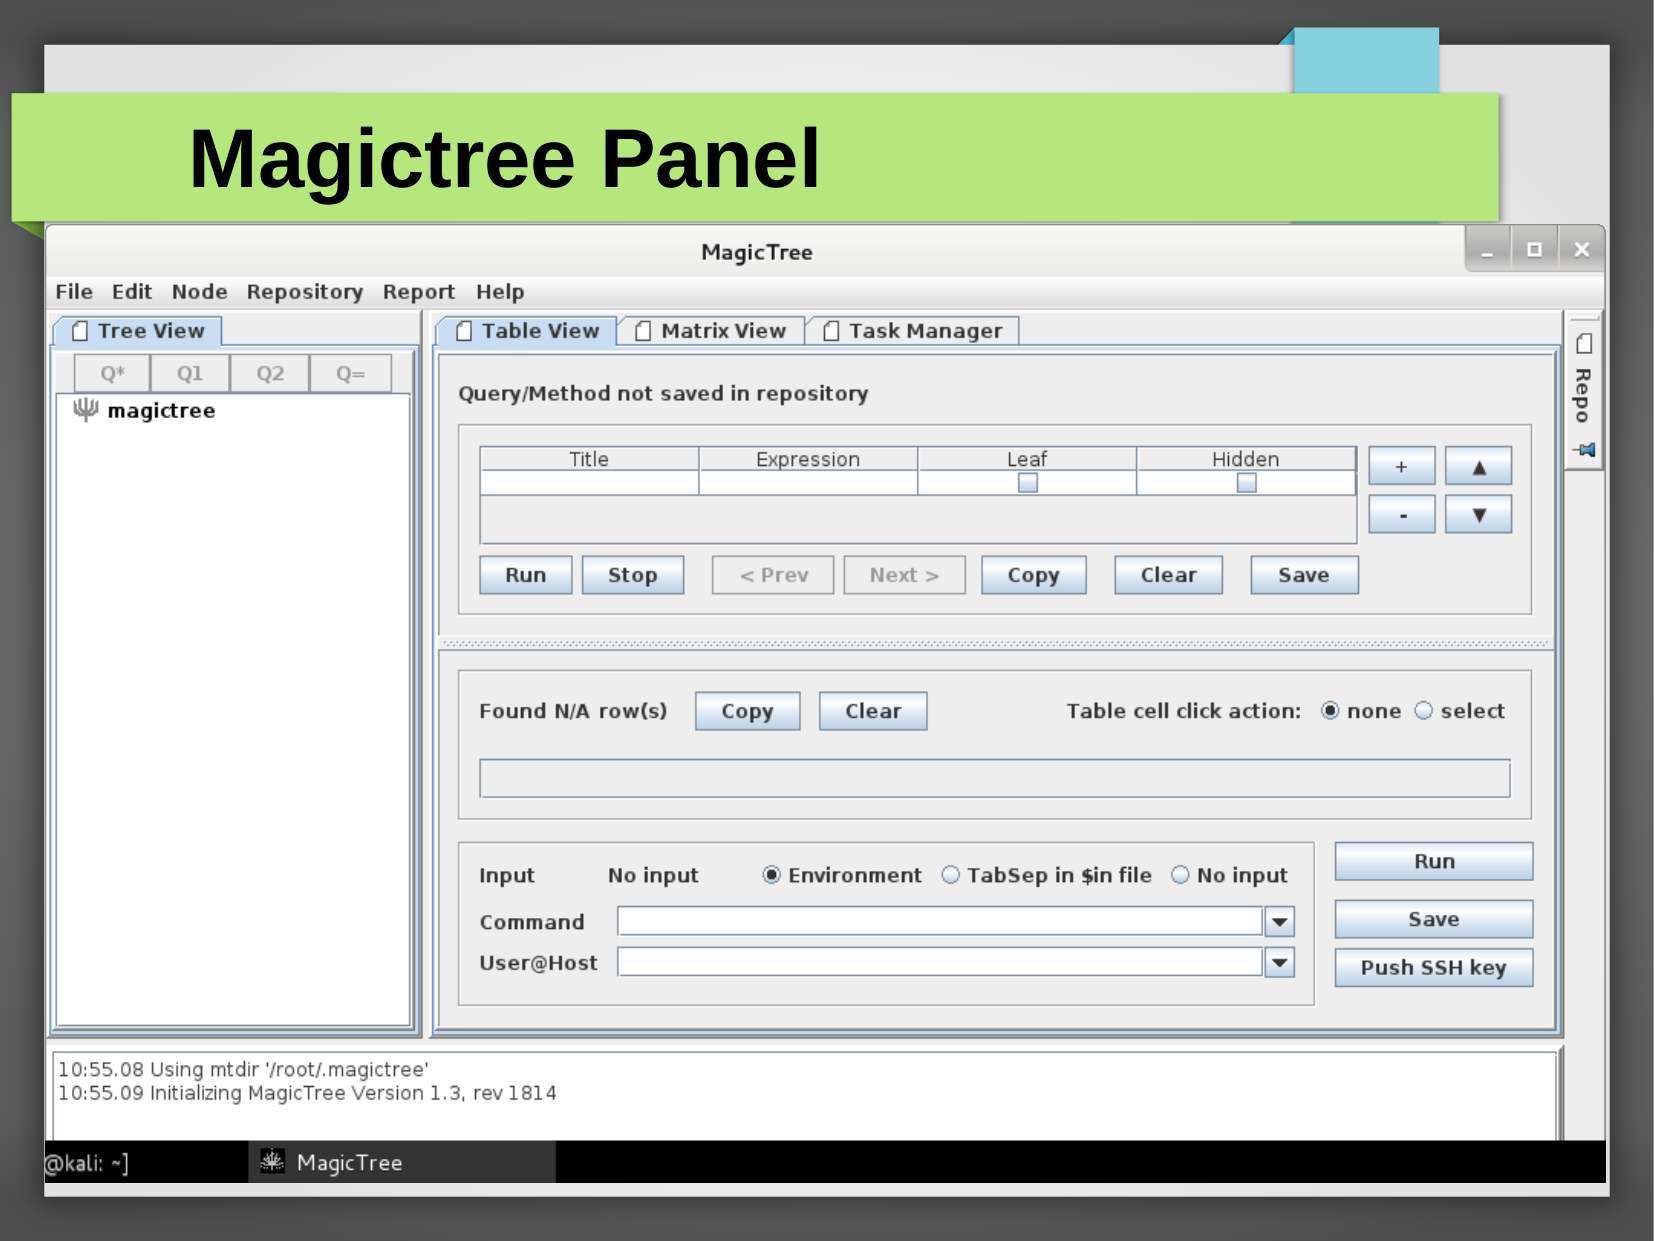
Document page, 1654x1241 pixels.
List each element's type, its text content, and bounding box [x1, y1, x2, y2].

picture [0, 0, 1654, 1241]
text_box Magictree Panel [174, 105, 838, 213]
